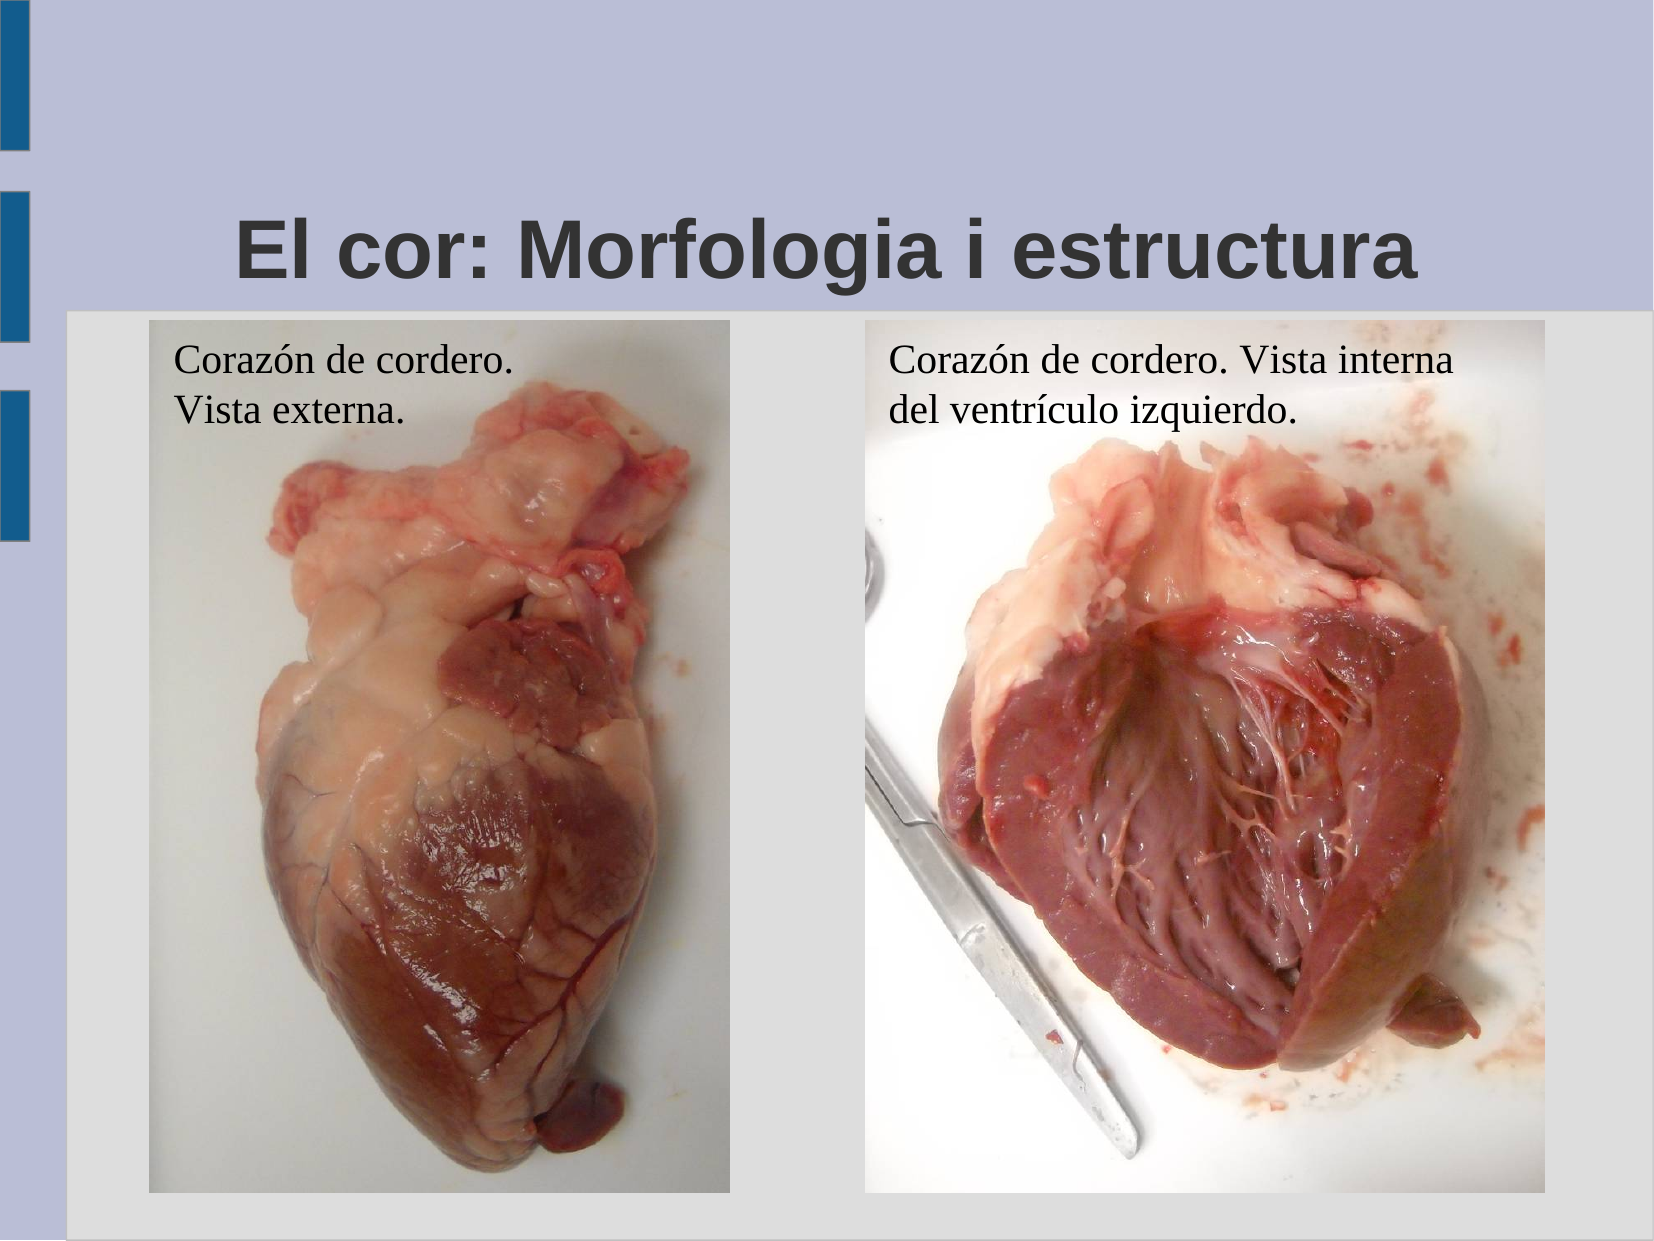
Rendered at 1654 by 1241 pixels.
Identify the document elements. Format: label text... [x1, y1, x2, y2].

title El cor: Morfologia i estructura [82, 96, 1571, 304]
picture [149, 320, 730, 1193]
text_box Corazón de cordero. Vista externa. [159, 324, 723, 440]
text_box Corazón de cordero. Vista interna del ventrículo izquierdo. [873, 324, 1480, 440]
picture [865, 320, 1545, 1193]
